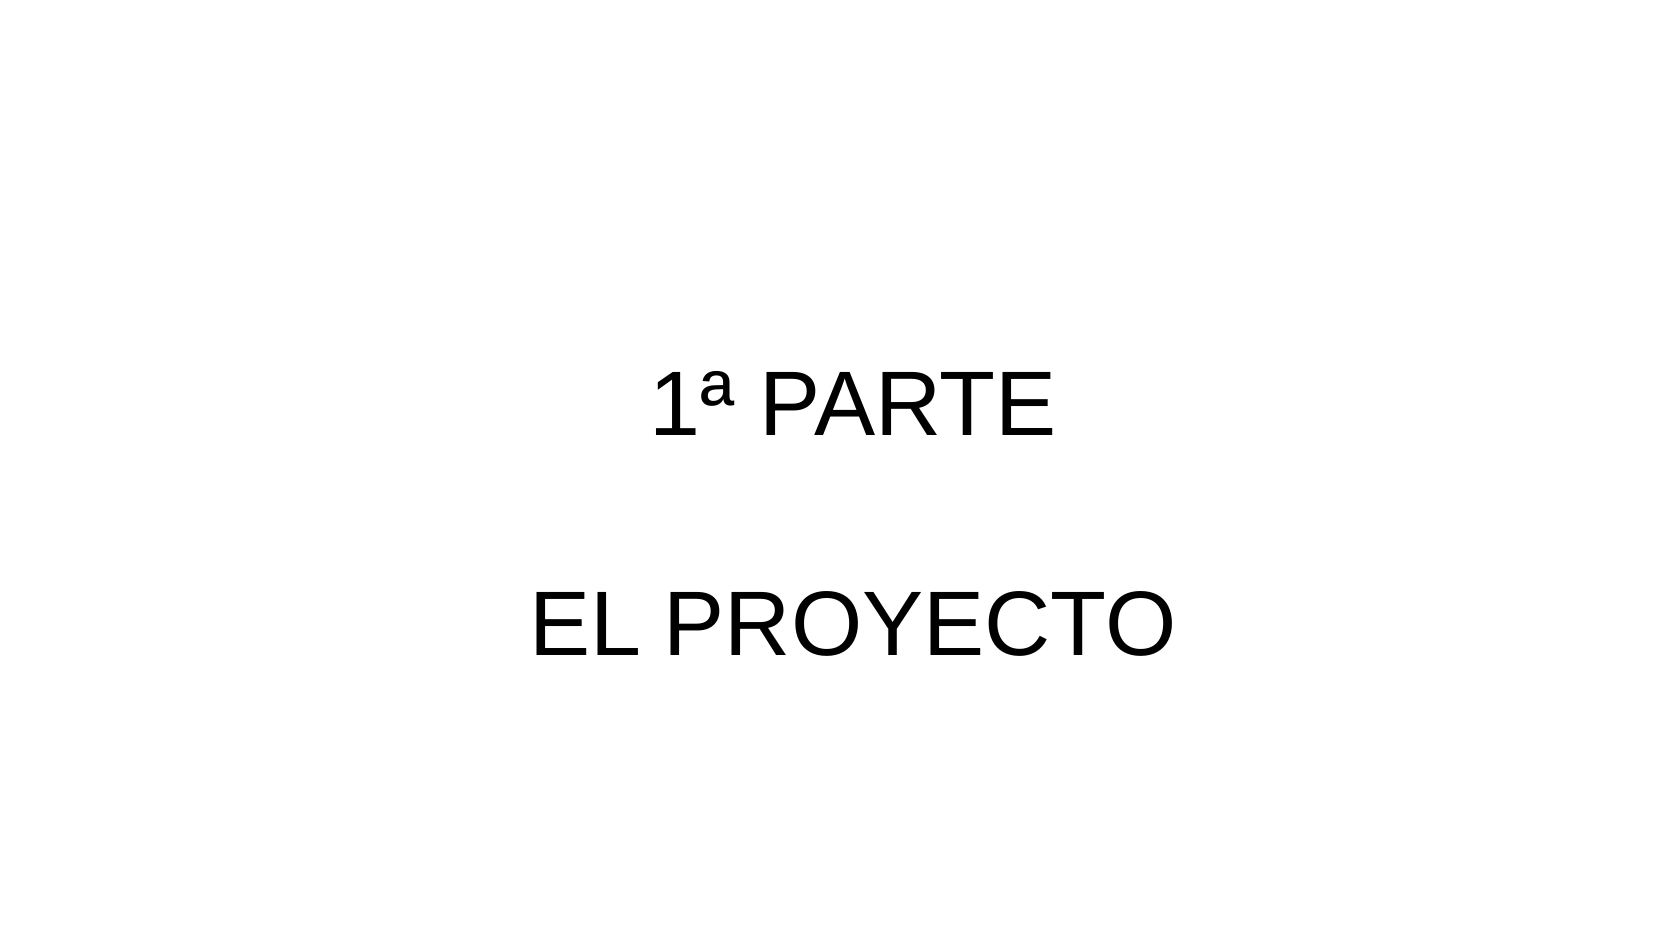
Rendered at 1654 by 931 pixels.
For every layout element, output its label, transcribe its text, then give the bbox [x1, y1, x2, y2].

text_box 1ª PARTE EL PROYECTO [109, 343, 1598, 500]
